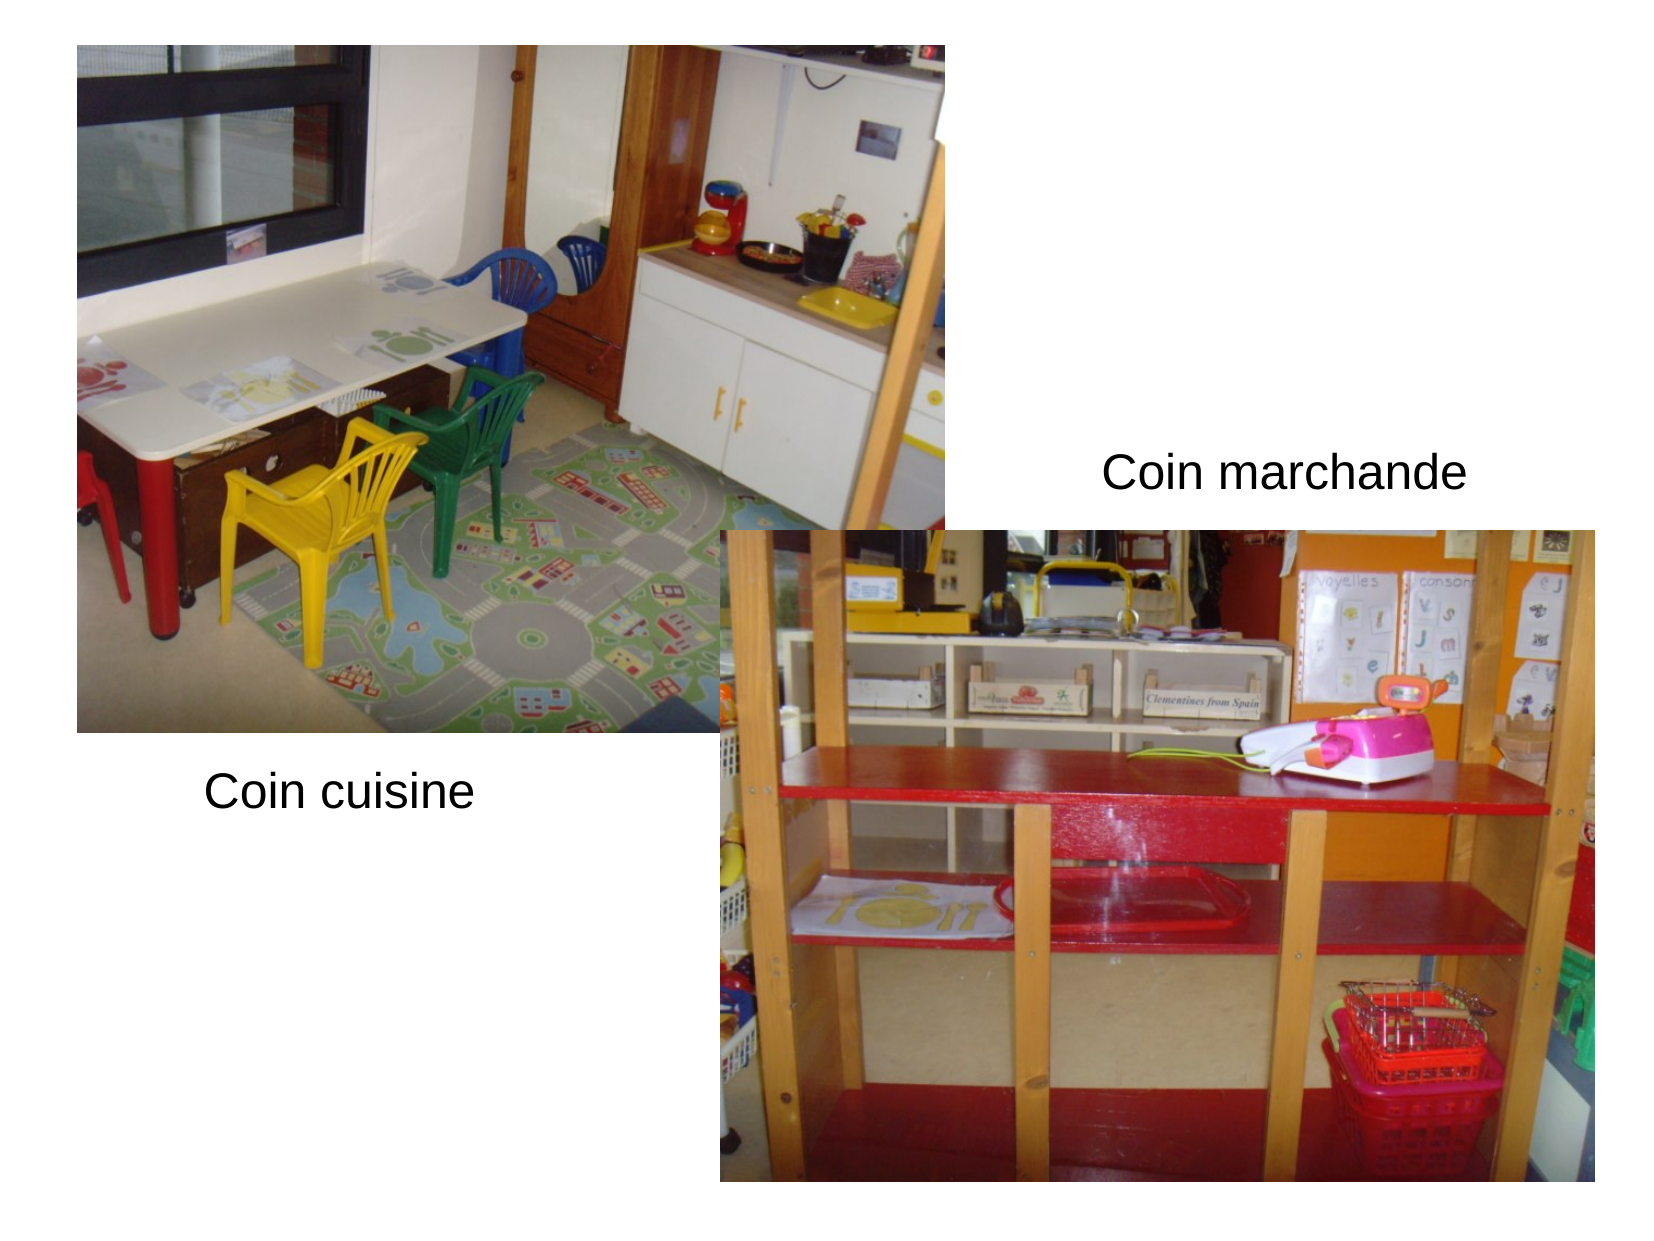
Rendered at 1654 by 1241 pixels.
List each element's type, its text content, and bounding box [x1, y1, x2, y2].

text_box Coin marchande [1086, 437, 1483, 509]
text_box Coin cuisine [188, 755, 491, 828]
picture [77, 45, 1595, 1182]
